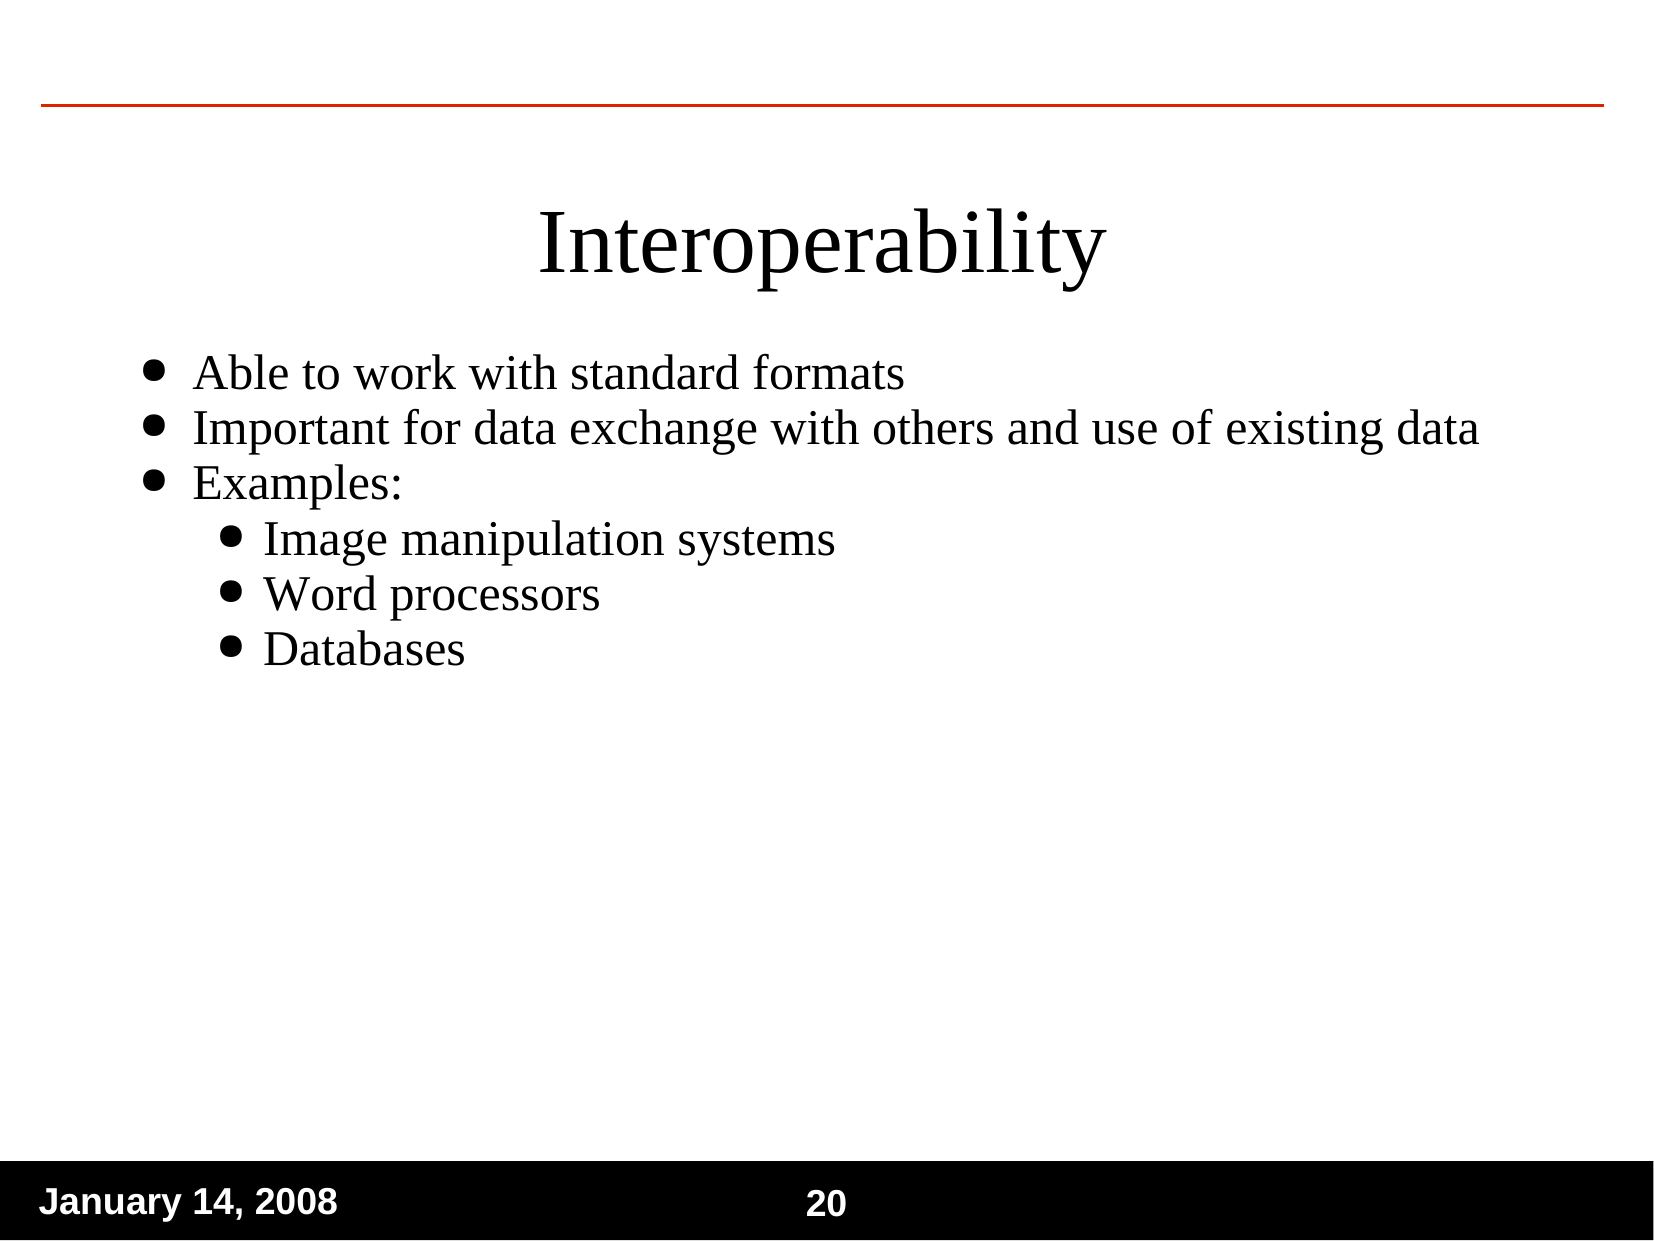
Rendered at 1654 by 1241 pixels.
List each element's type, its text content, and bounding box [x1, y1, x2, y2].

title Interoperability [117, 137, 1530, 346]
list Able to work with standard formats Important for data exchange with others and use of existing data Examples: Image manipulation systems Word processors Databases [121, 344, 1534, 1127]
